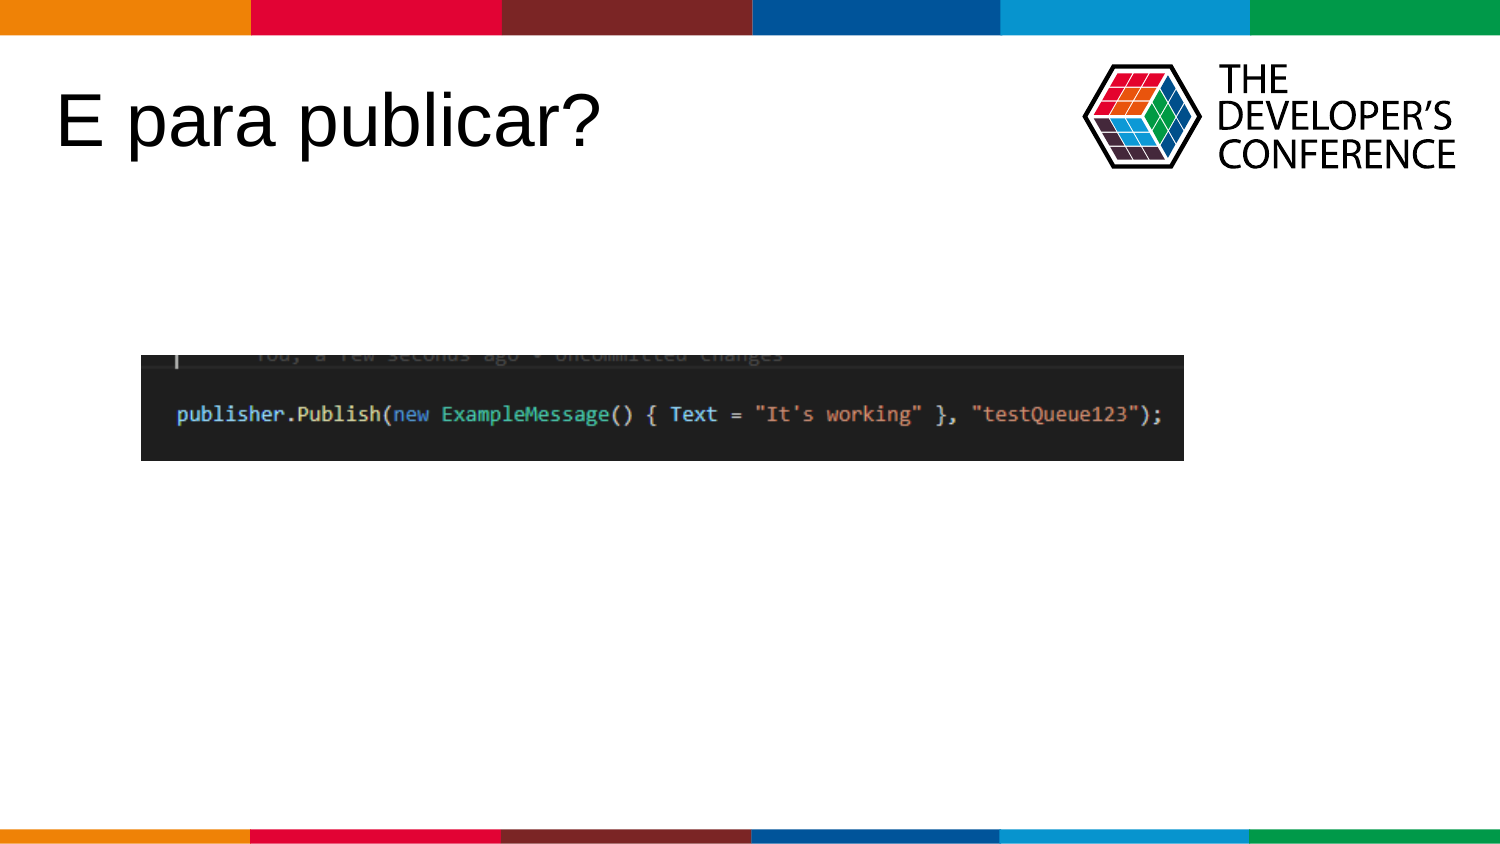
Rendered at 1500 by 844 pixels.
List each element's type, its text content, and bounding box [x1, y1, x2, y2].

title E para publicar? [41, 59, 975, 174]
picture [141, 355, 1184, 461]
